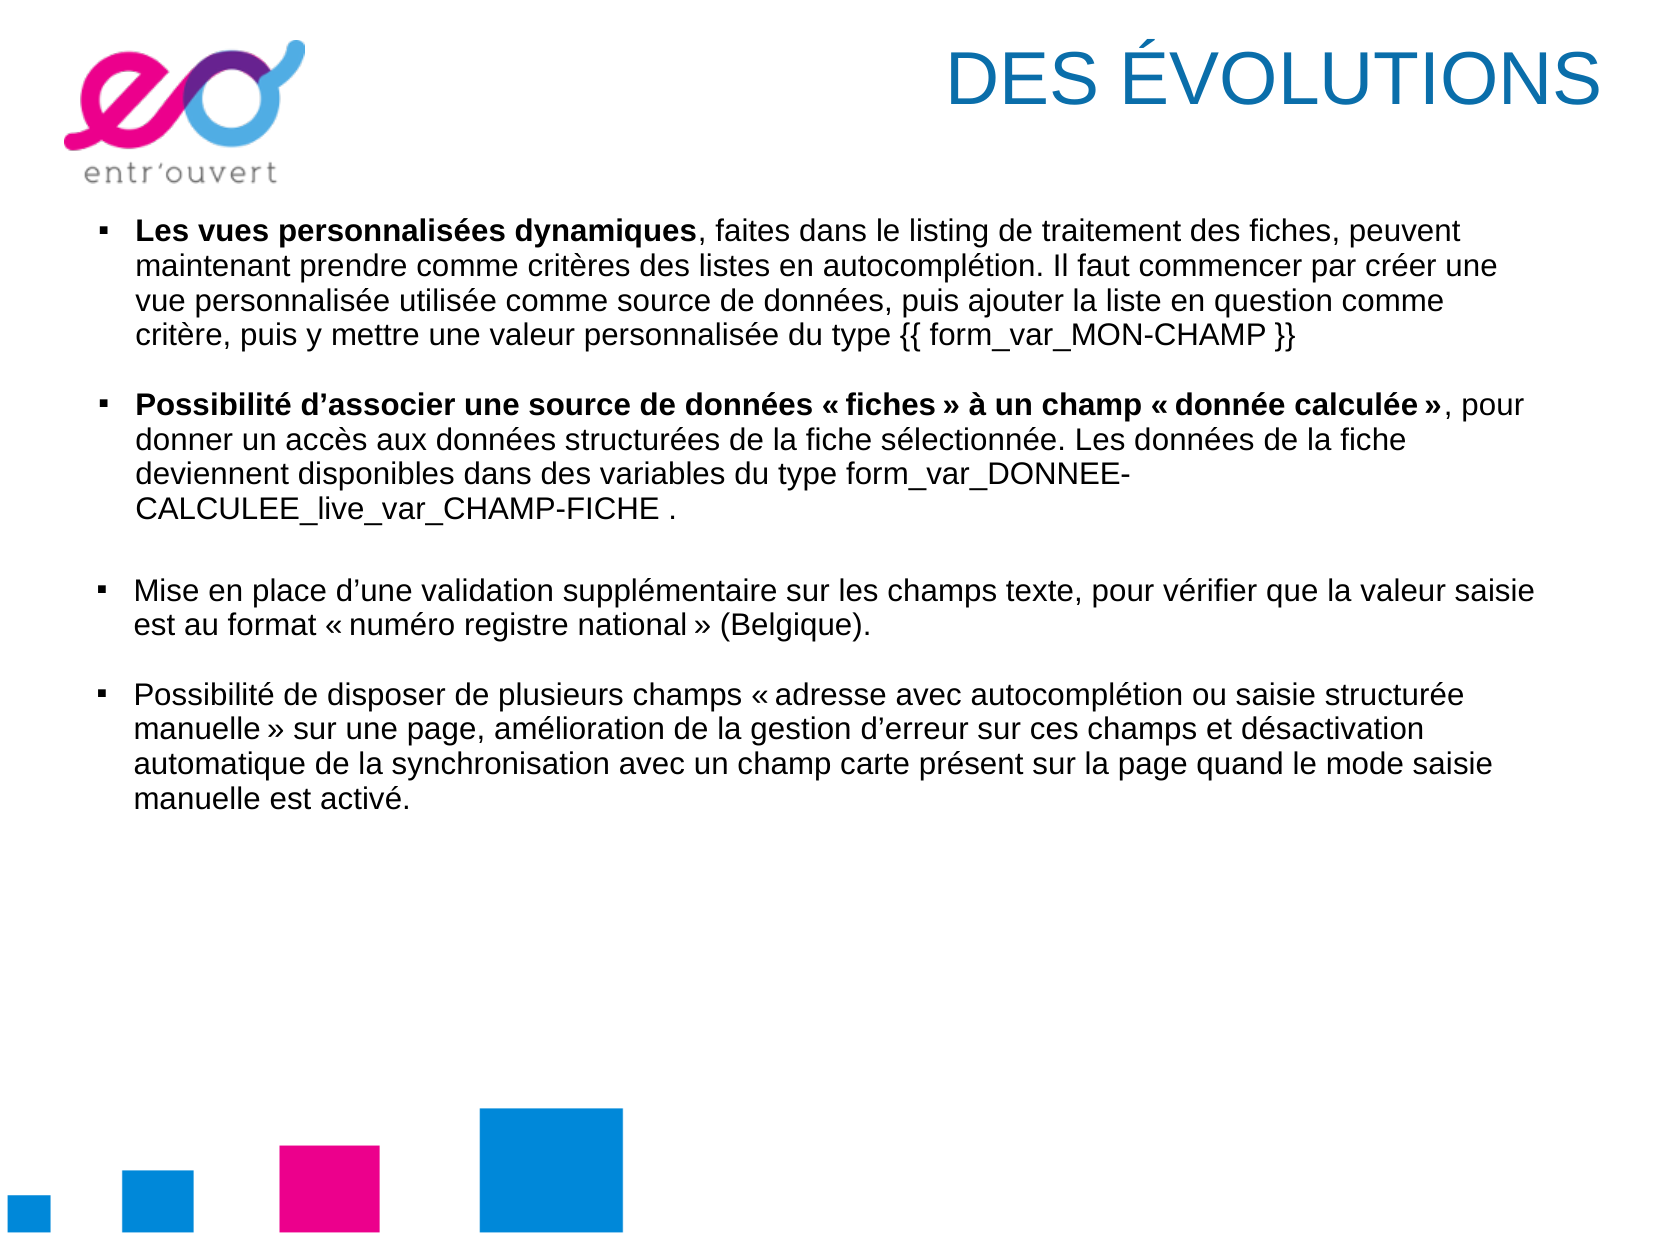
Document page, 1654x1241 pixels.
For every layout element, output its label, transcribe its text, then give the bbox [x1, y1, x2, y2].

picture [64, 40, 305, 184]
text_box Mise en place d’une validation supplémentaire sur les champs texte, pour vérifier que la valeur saisie est au format « numéro registre national » (Belgique). Possibilité de disposer de plusieurs champs « adresse avec autocomplétion ou saisie structurée manuelle » sur une page, amélioration de la gestion d’erreur sur ces champs et désactivation automatique de la synchronisation avec un champ carte présent sur la page quand le mode saisie manuelle est activé. [98, 537, 1571, 955]
title DES évolutions [333, 36, 1625, 263]
picture [5, 1106, 626, 1235]
text_box Les vues personnalisées dynamiques, faites dans le listing de traitement des fiches, peuvent maintenant prendre comme critères des listes en autocomplétion. Il faut commencer par créer une vue personnalisée utilisée comme source de données, puis ajouter la liste en question comme critère, puis y mettre une valeur personnalisée du type {{ form_var_MON-CHAMP }} Possibilité d’associer une source de données « fiches » à un champ « donnée calculée », pour donner un accès aux données structurées de la fiche sélectionnée. Les données de la fiche deviennent disponibles dans des variables du type form_var_DONNEE-CALCULEE_live_var_CHAMP-FICHE . [99, 144, 1552, 537]
